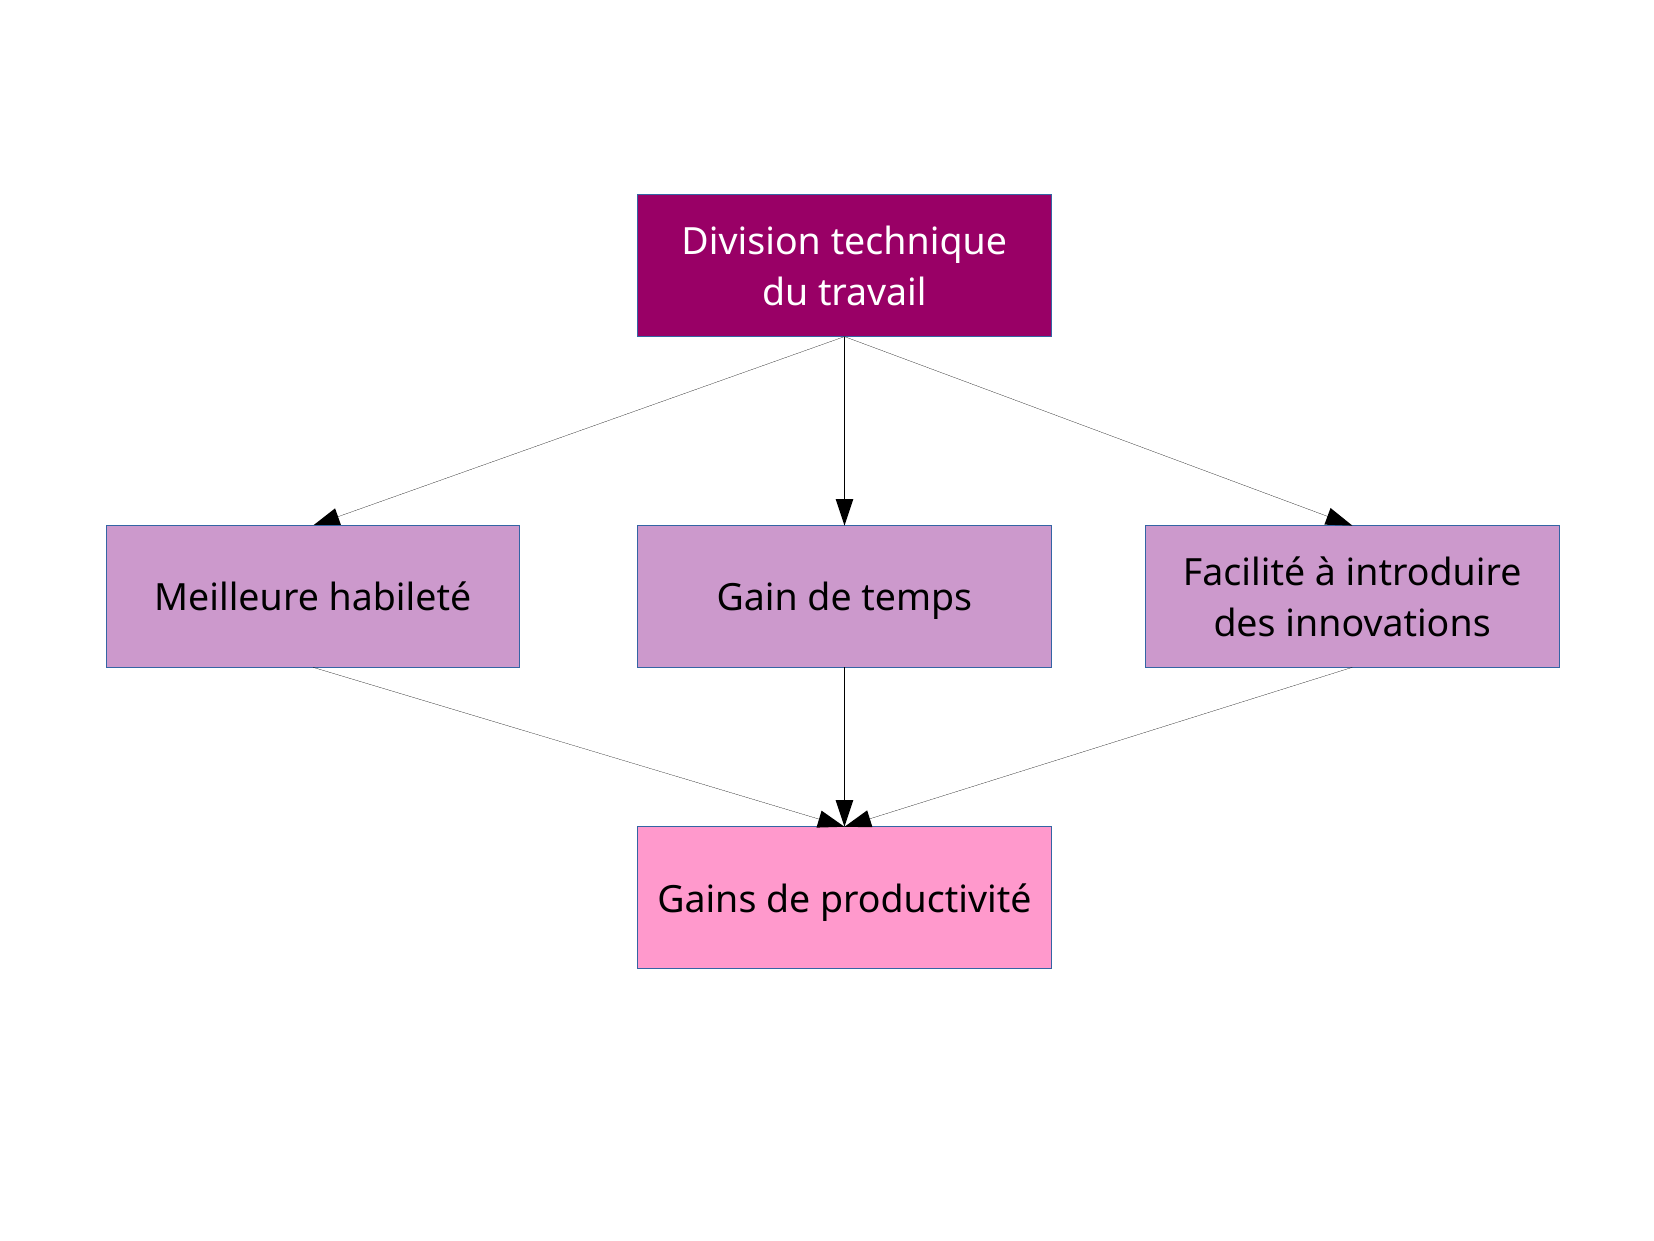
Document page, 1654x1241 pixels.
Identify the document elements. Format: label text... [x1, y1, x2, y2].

text_box Gains de productivité [637, 826, 1052, 969]
text_box Gain de temps [637, 525, 1052, 668]
text_box Division technique du travail [637, 194, 1052, 337]
text_box Meilleure habileté [106, 525, 520, 668]
text_box Facilité à introduire des innovations [1145, 525, 1560, 668]
